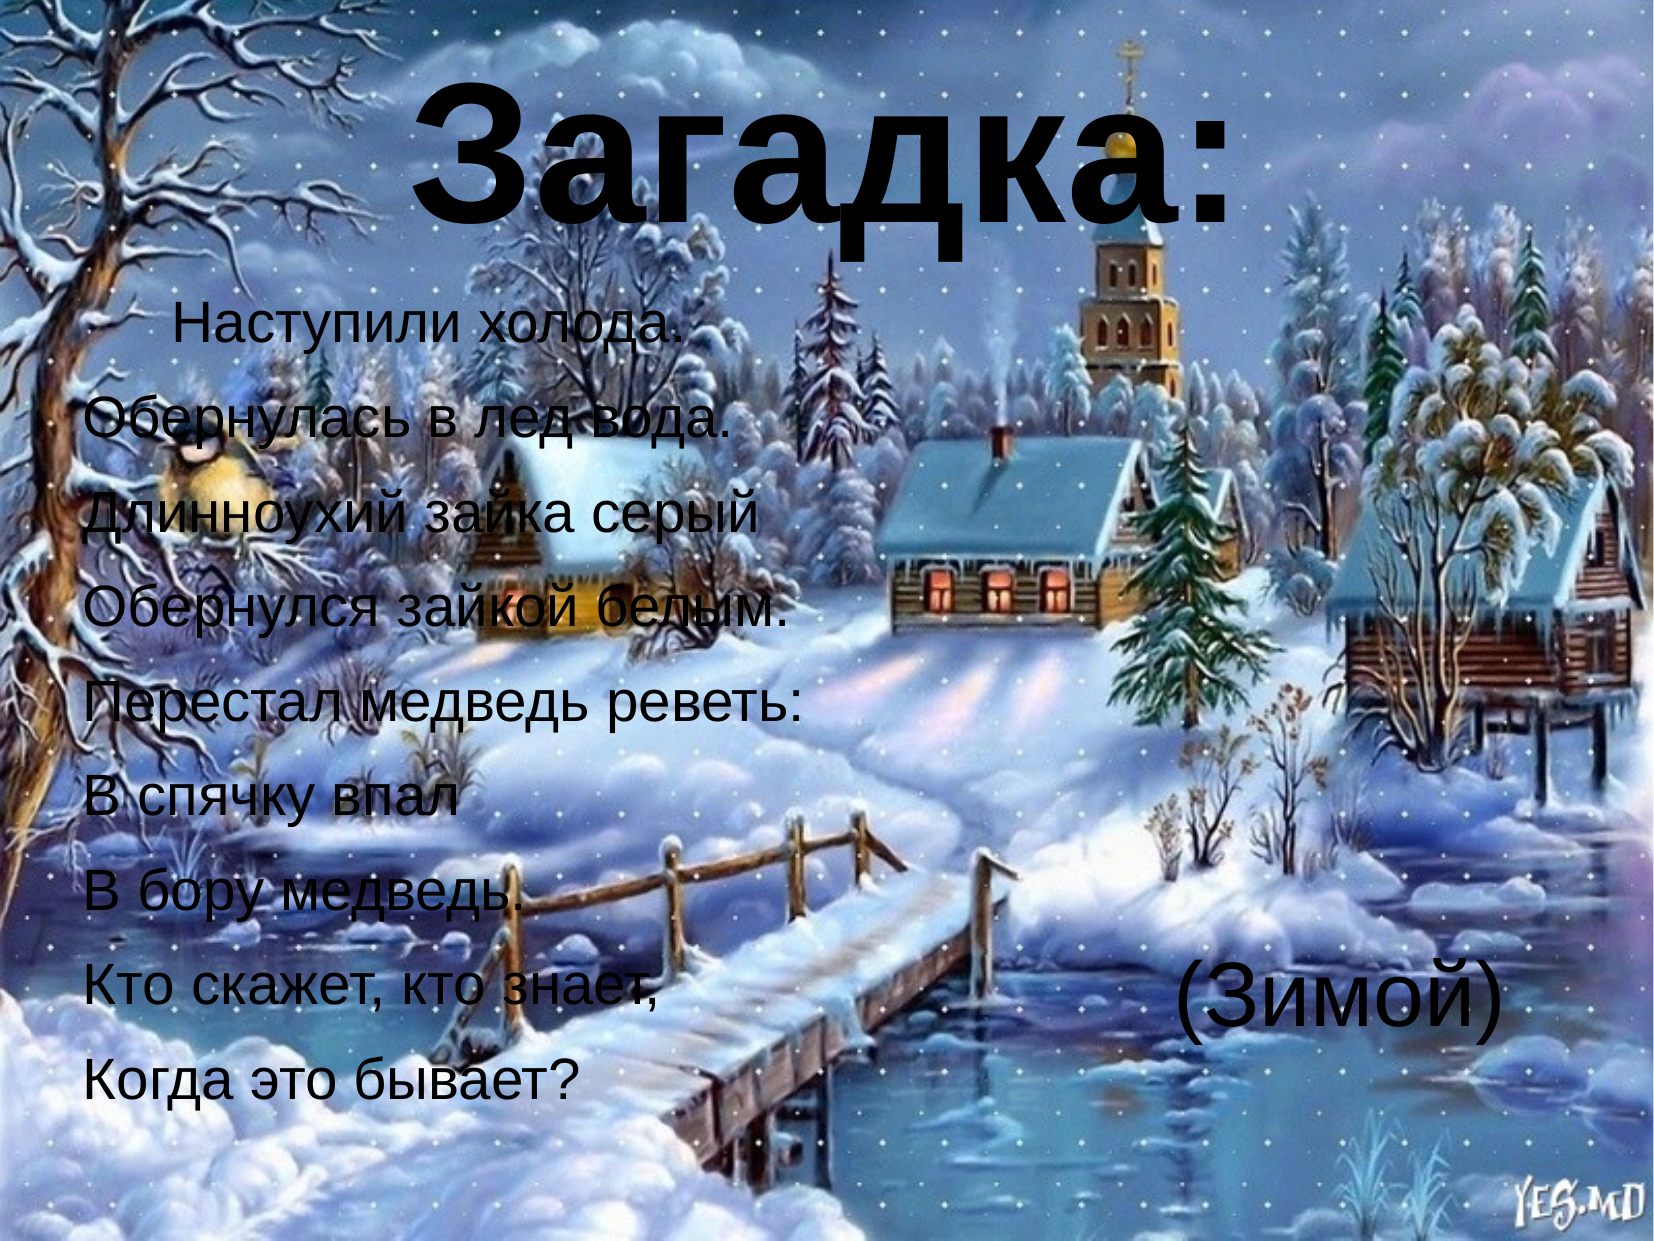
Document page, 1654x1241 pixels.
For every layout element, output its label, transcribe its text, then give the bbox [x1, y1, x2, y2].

picture [0, 0, 1654, 1241]
text_box (Зимой) [1159, 936, 1565, 1152]
list Наступили холода. Обернулась в лед вода. Длинноухий зайка серый Обернулся зайкой белым. Перестал медведь реветь: В спячку впал В бору медведь. Кто скажет, кто знает, Когда это бывает? [82, 290, 1571, 1110]
title Загадка: [82, 41, 1571, 265]
